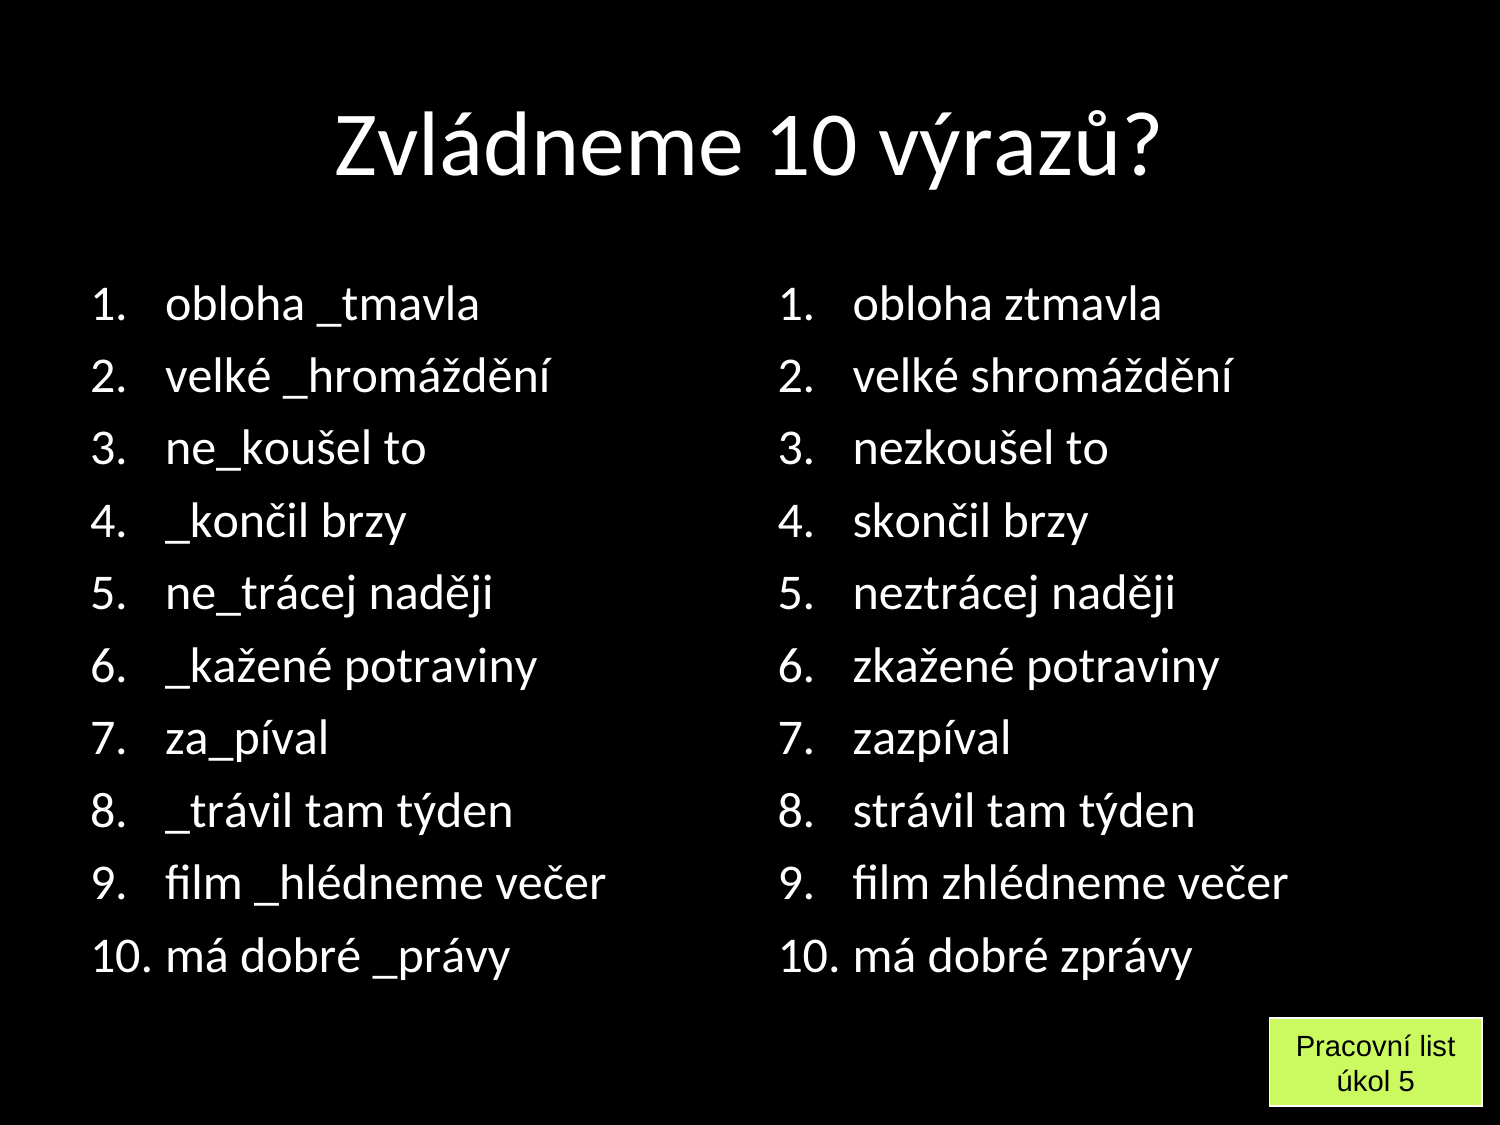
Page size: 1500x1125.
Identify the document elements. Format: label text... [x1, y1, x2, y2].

list obloha ztmavla velké shromáždění nezkoušel to skončil brzy neztrácej naději zkažené potraviny zazpíval strávil tam týden film zhlédneme večer má dobré zprávy [762, 262, 1426, 1063]
list obloha _tmavla velké _hromáždění ne_koušel to _končil brzy ne_trácej naději _kažené potraviny za_píval _trávil tam týden film _hlédneme večer má dobré _právy [75, 262, 738, 1063]
text_box Pracovní list úkol 5 [1269, 1017, 1483, 1106]
title Zvládneme 10 výrazů? [75, 45, 1426, 233]
